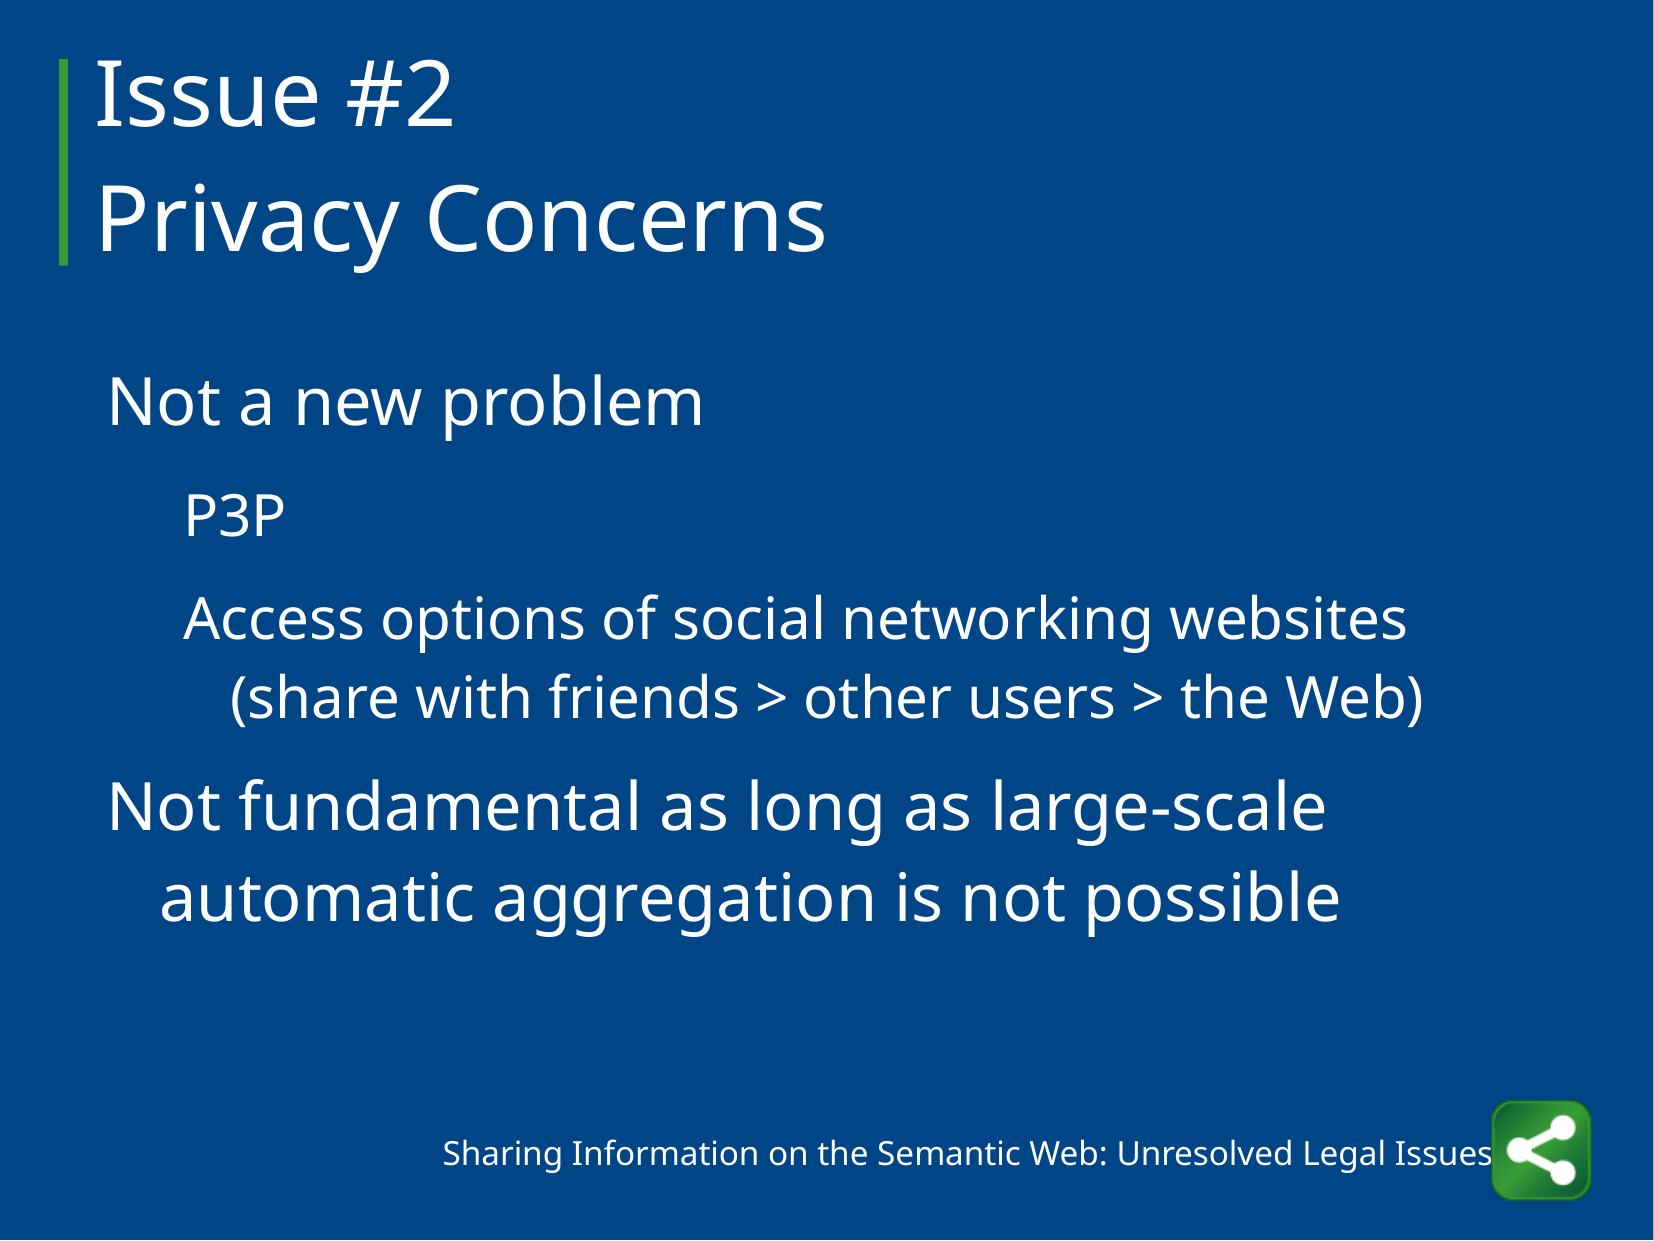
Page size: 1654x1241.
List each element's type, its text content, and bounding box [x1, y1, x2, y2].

picture [1491, 1100, 1592, 1201]
title Issue #2 Privacy Concerns [94, 41, 1577, 265]
list Not a new problem P3P Access options of social networking websites (share with friends > other users > the Web) Not fundamental as long as large-scale automatic aggregation is not possible [88, 354, 1577, 1078]
